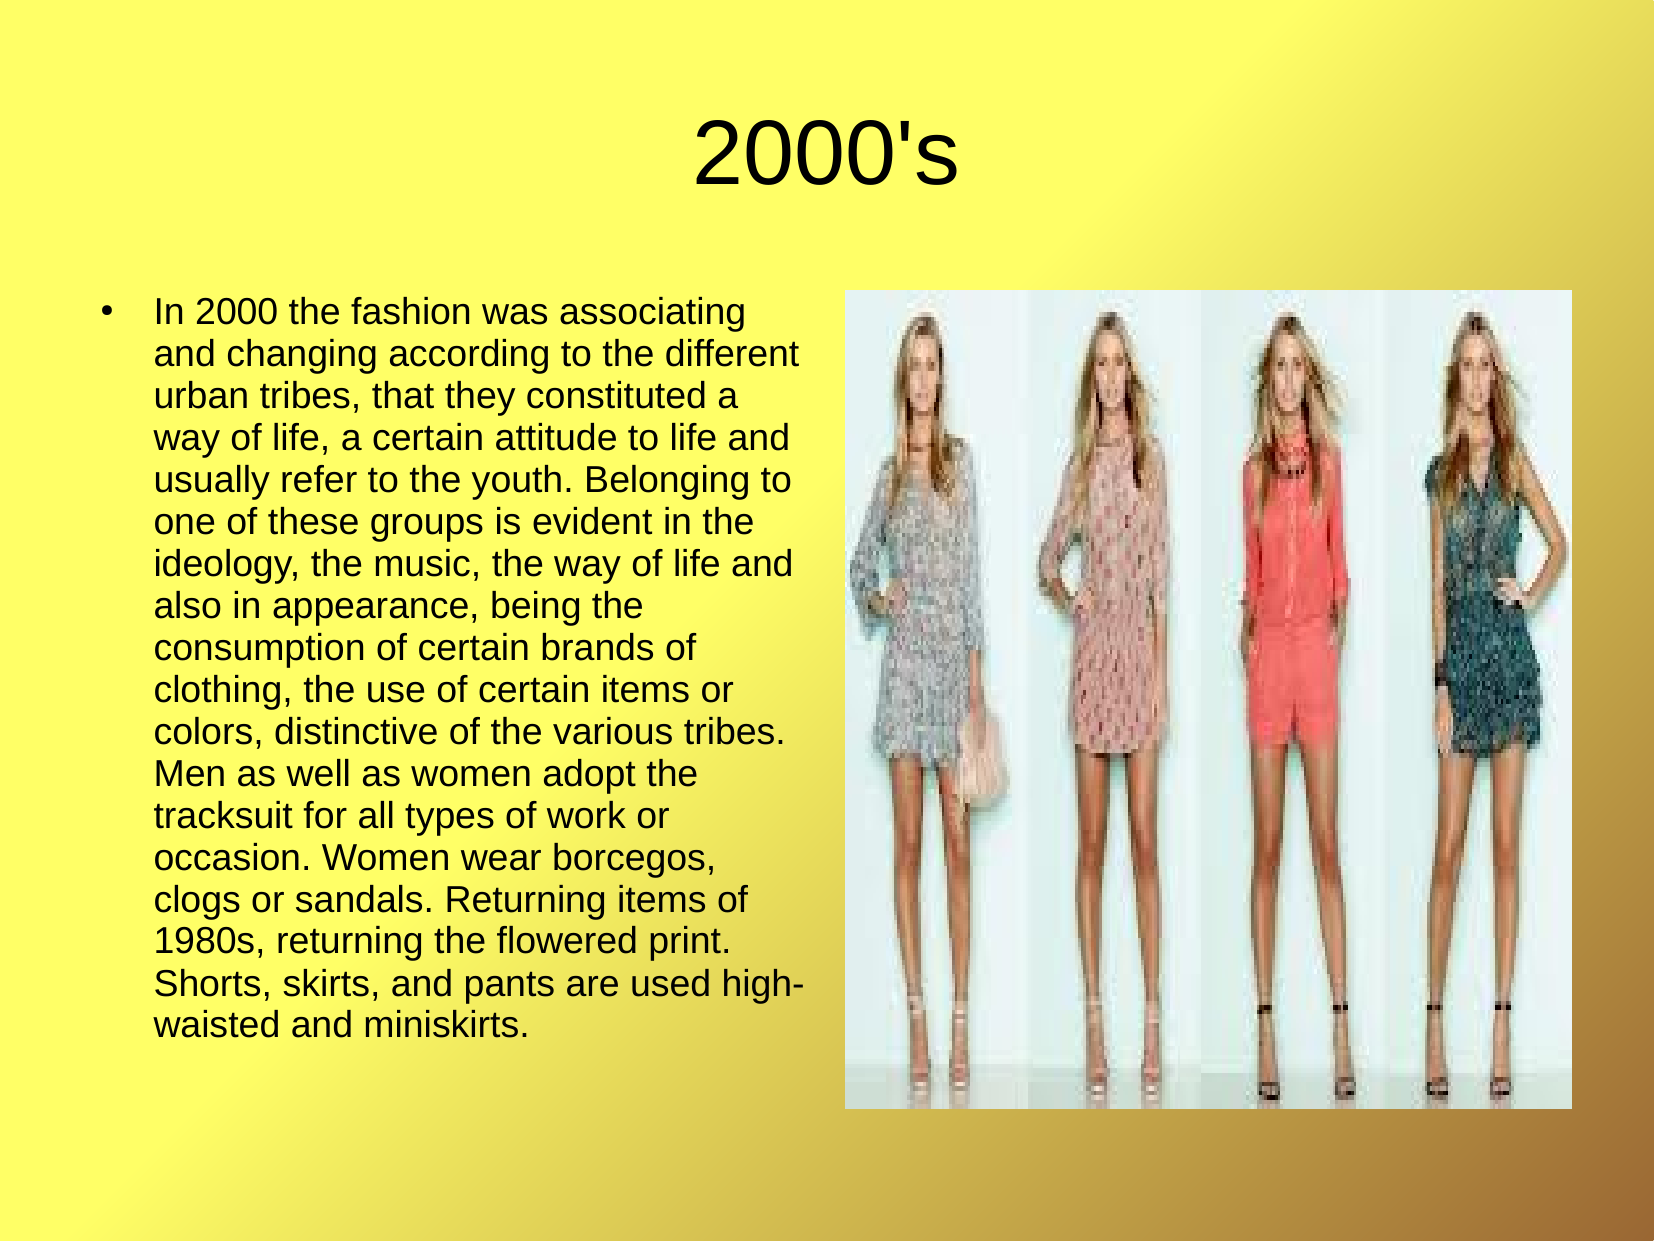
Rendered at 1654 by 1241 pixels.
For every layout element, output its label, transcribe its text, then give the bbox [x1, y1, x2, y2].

title 2000's [82, 49, 1571, 257]
list In 2000 the fashion was associating and changing according to the different urban tribes, that they constituted a way of life, a certain attitude to life and usually refer to the youth. Belonging to one of these groups is evident in the ideology, the music, the way of life and also in appearance, being the consumption of certain brands of clothing, the use of certain items or colors, distinctive of the various tribes. Men as well as women adopt the tracksuit for all types of work or occasion. Women wear borcegos, clogs or sandals. Returning items of 1980s, returning the flowered print. Shorts, skirts, and pants are used high-waisted and miniskirts. [82, 290, 809, 1109]
picture [845, 290, 1572, 1109]
